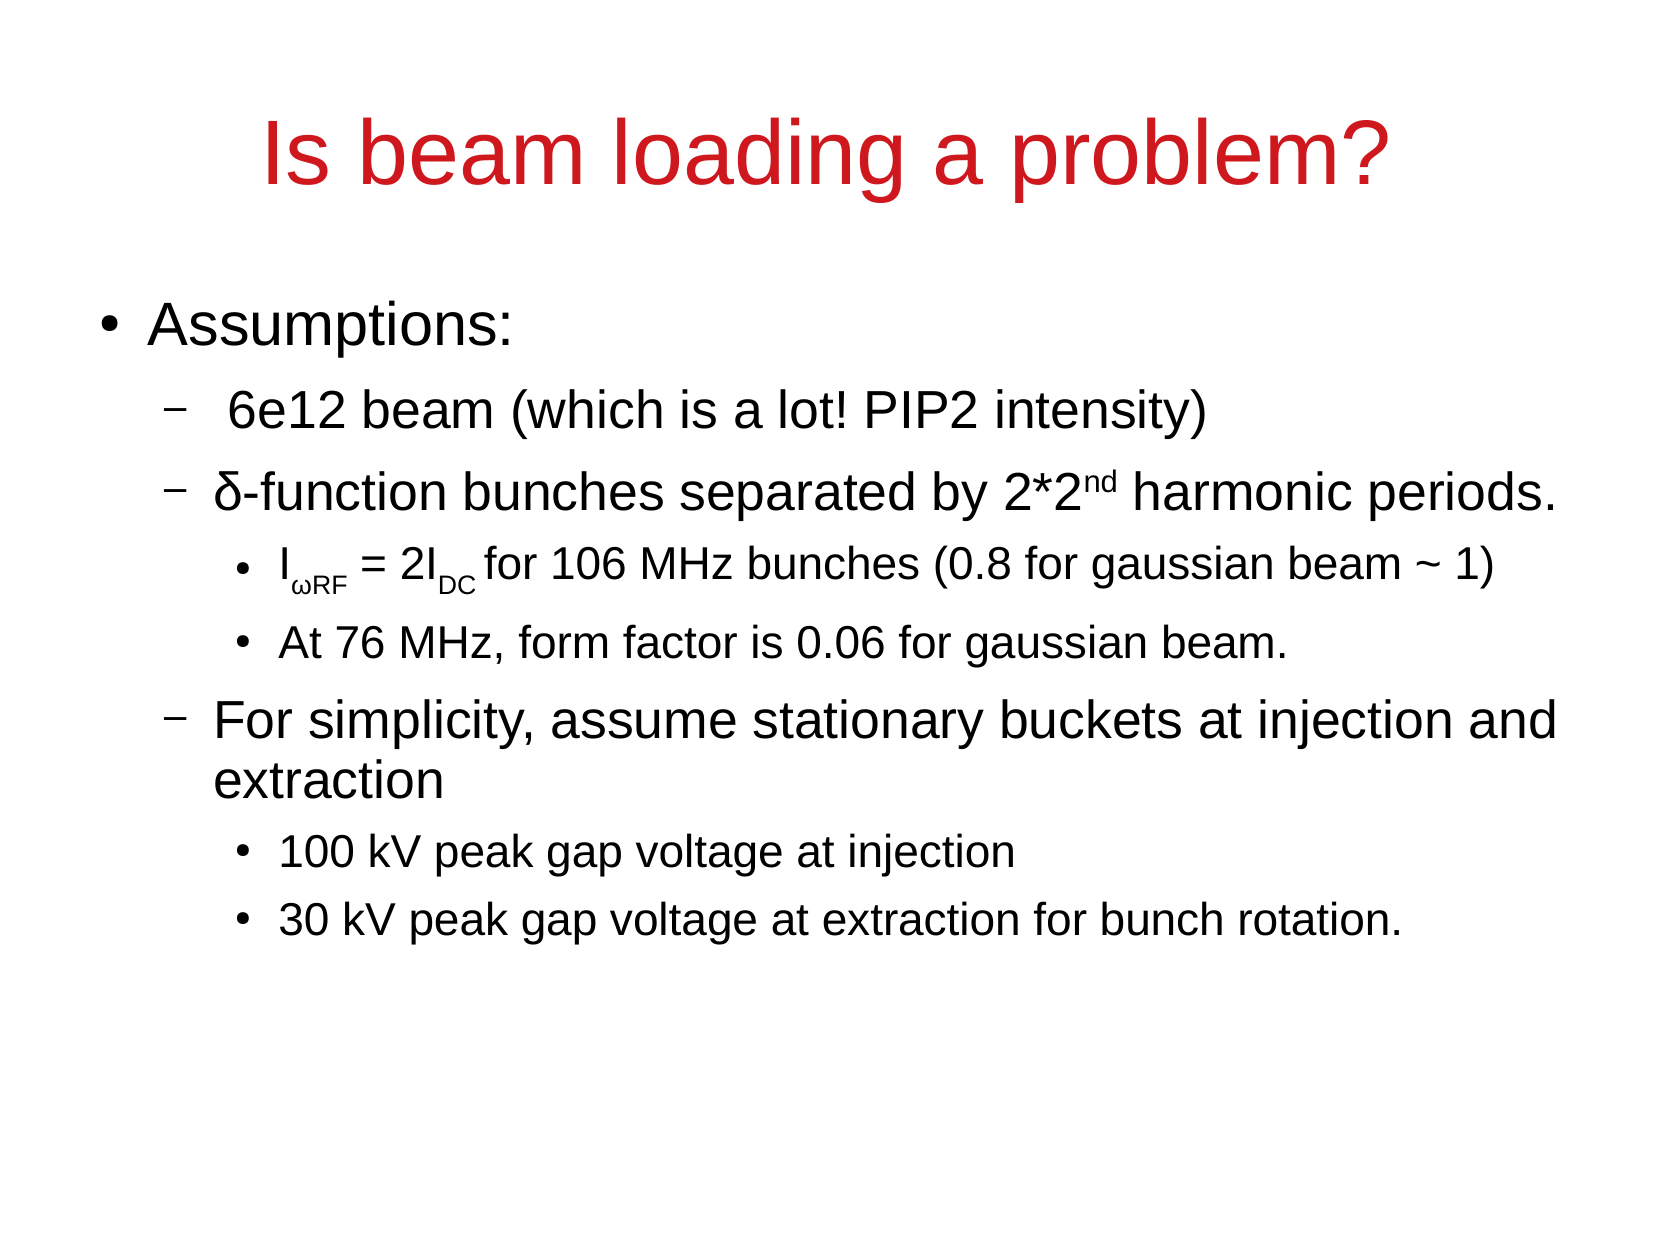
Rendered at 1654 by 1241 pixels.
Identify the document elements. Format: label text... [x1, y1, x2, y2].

list Assumptions: 6e12 beam (which is a lot! PIP2 intensity) δ-function bunches separated by 2*2nd harmonic periods. IωRF = 2IDC for 106 MHz bunches (0.8 for gaussian beam ~ 1) At 76 MHz, form factor is 0.06 for gaussian beam. For simplicity, assume stationary buckets at injection and extraction 100 kV peak gap voltage at injection 30 kV peak gap voltage at extraction for bunch rotation. [82, 290, 1571, 1010]
title Is beam loading a problem? [82, 49, 1571, 257]
